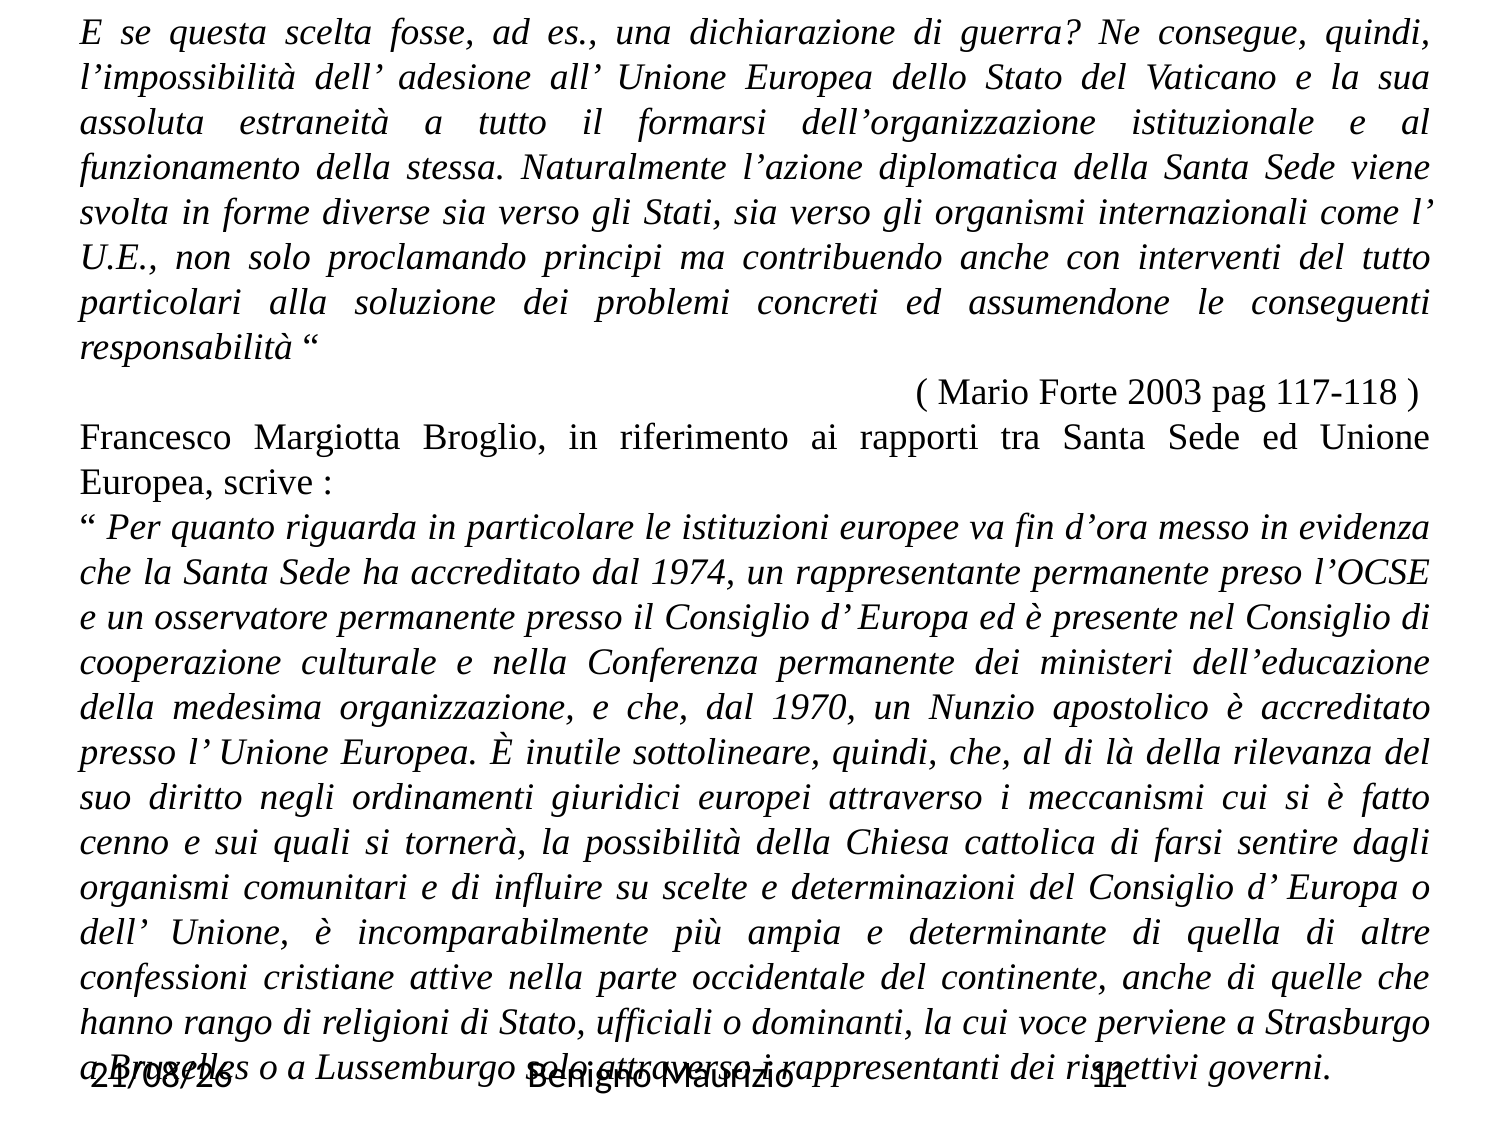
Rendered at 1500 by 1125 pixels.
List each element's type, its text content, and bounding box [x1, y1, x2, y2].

footer Benigno Maurizio [512, 1042, 988, 1103]
text_box E se questa scelta fosse, ad es., una dichiarazione di guerra? Ne consegue, quindi, l’impossibilità dell’ adesione all’ Unione Europea dello Stato del Vaticano e la sua assoluta estraneità a tutto il formarsi dell’organizzazione istituzionale e al funzionamento della stessa. Naturalmente l’azione diplomatica della Santa Sede viene svolta in forme diverse sia verso gli Stati, sia verso gli organismi internazionali come l’ U.E., non solo proclamando principi ma contribuendo anche con interventi del tutto particolari alla soluzione dei problemi concreti ed assumendone le conseguenti responsabilità “ ( Mario Forte 2003 pag 117-118 ) Francesco Margiotta Broglio, in riferimento ai rapporti tra Santa Sede ed Unione Europea, scrive : “ Per quanto riguarda in particolare le istituzioni europee va fin d’ora messo in evidenza che la Santa Sede ha accreditato dal 1974, un rappresentante permanente preso l’OCSE e un osservatore permanente presso il Consiglio d’ Europa ed è presente nel Consiglio di cooperazione culturale e nella Conferenza permanente dei ministeri dell’educazione della medesima organizzazione, e che, dal 1970, un Nunzio apostolico è accreditato presso l’ Unione Europea. È inutile sottolineare, quindi, che, al di là della rilevanza del suo diritto negli ordinamenti giuridici europei attraverso i meccanismi cui si è fatto cenno e sui quali si tornerà, la possibilità della Chiesa cattolica di farsi sentire dagli organismi comunitari e di influire su scelte e determinazioni del Consiglio d’ Europa o dell’ Unione, è incomparabilmente più ampia e determinante di quella di altre confessioni cristiane attive nella parte occidentale del continente, anche di quelle che hanno rango di religioni di Stato, ufficiali o dominanti, la cui voce perviene a Strasburgo a Bruxelles o a Lussemburgo solo attraverso i rappresentanti dei rispettivi governi. [64, 0, 1447, 1125]
slide_number 14/07/15 [75, 1042, 425, 1103]
slide_number <numero> [1074, 1042, 1425, 1103]
